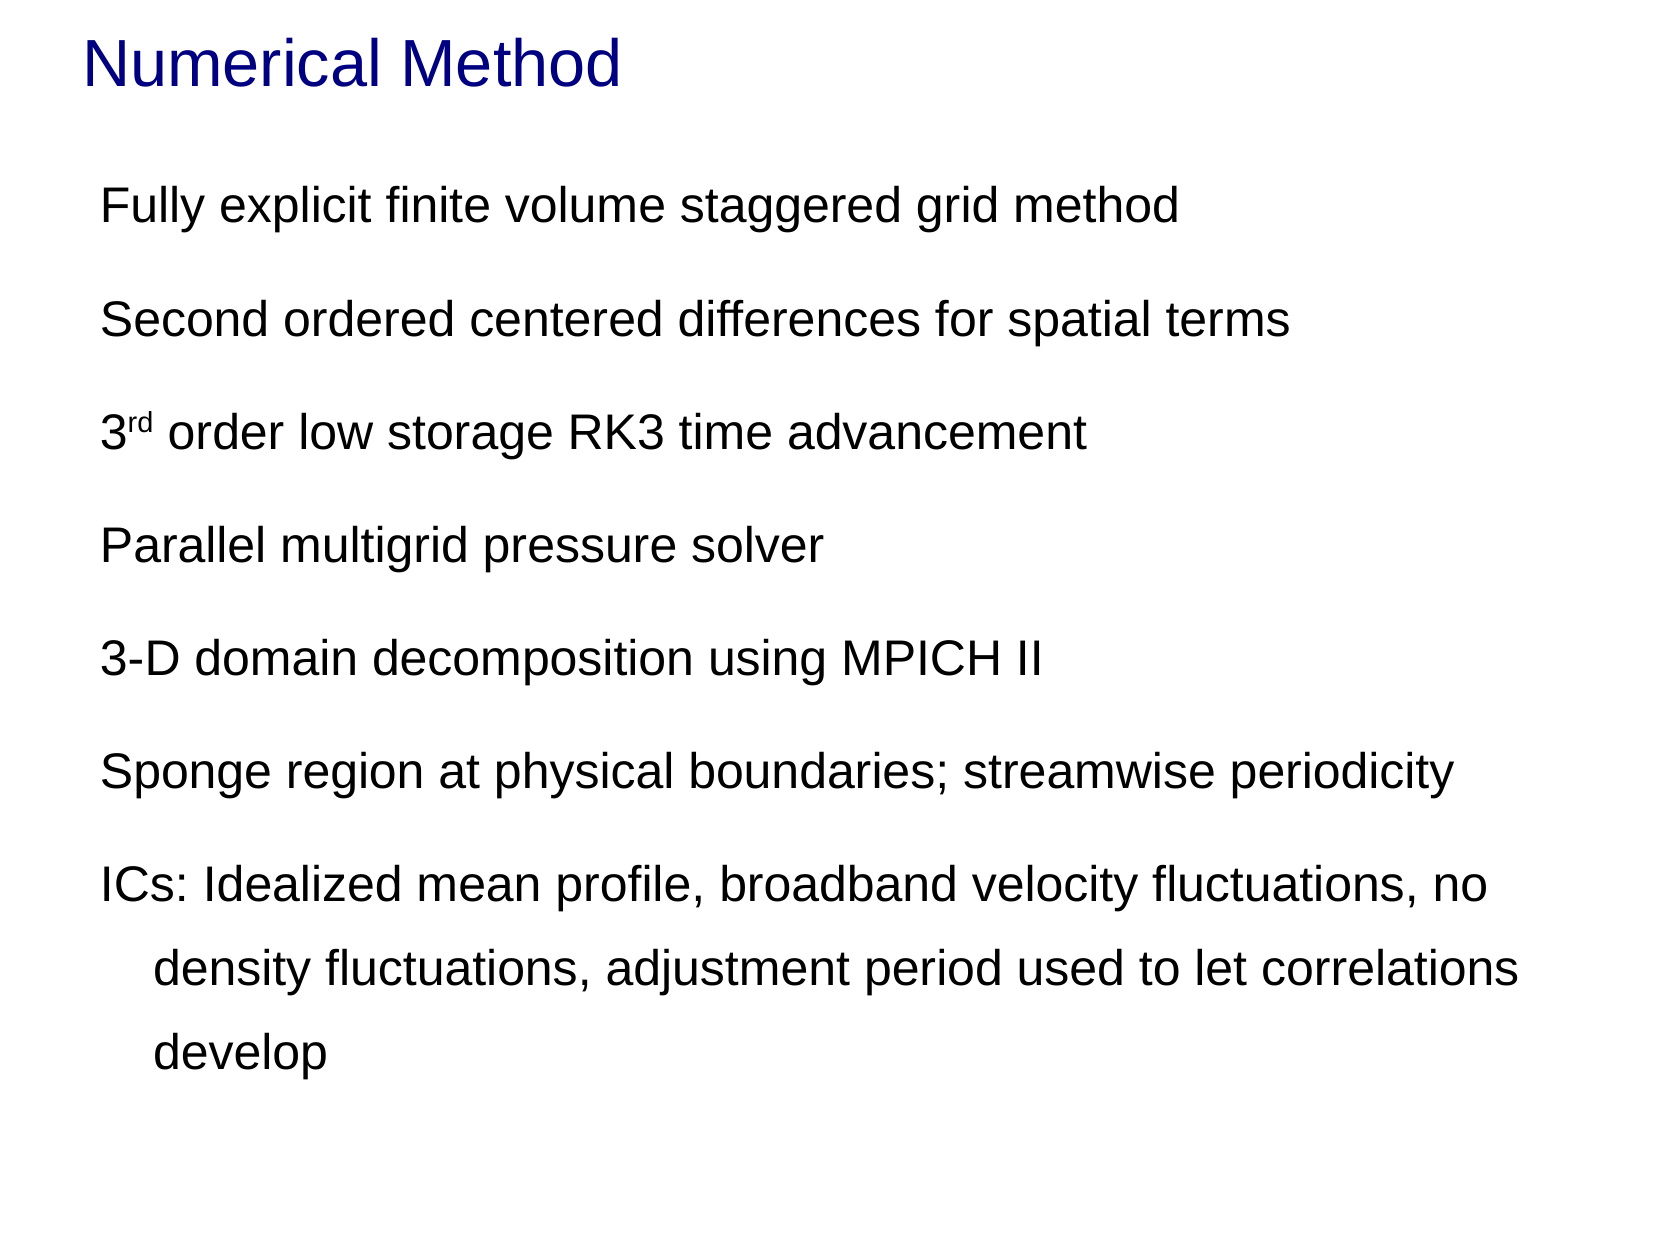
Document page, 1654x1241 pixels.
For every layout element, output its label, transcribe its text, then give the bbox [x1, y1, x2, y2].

list Fully explicit finite volume staggered grid method Second ordered centered differences for spatial terms 3rd order low storage RK3 time advancement Parallel multigrid pressure solver 3-D domain decomposition using MPICH II Sponge region at physical boundaries; streamwise periodicity ICs: Idealized mean profile, broadband velocity fluctuations, no density fluctuations, adjustment period used to let correlations develop [82, 149, 1571, 1163]
title Numerical Method [82, 7, 1571, 120]
